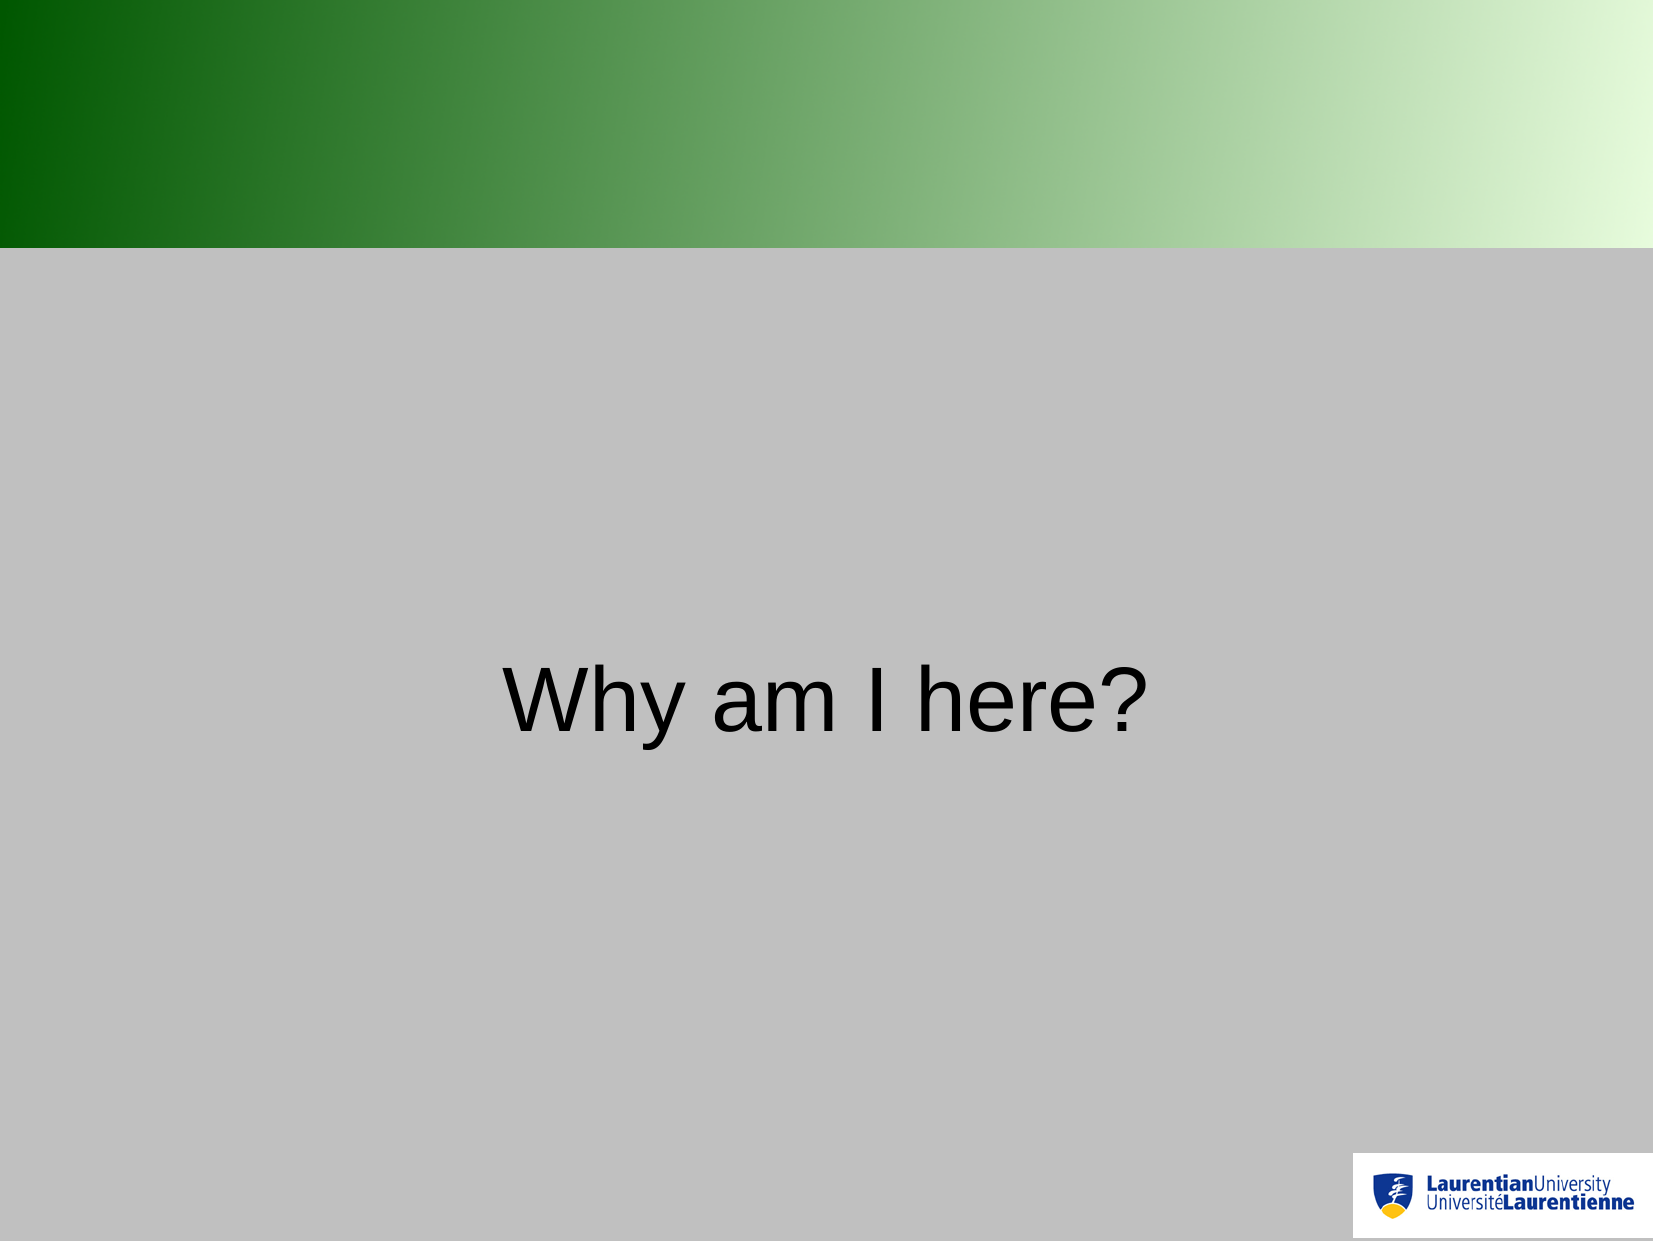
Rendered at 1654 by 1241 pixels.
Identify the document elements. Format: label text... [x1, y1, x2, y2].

picture [0, 0, 1653, 248]
picture [1353, 1153, 1653, 1238]
subtitle Why am I here? [82, 297, 1571, 1102]
